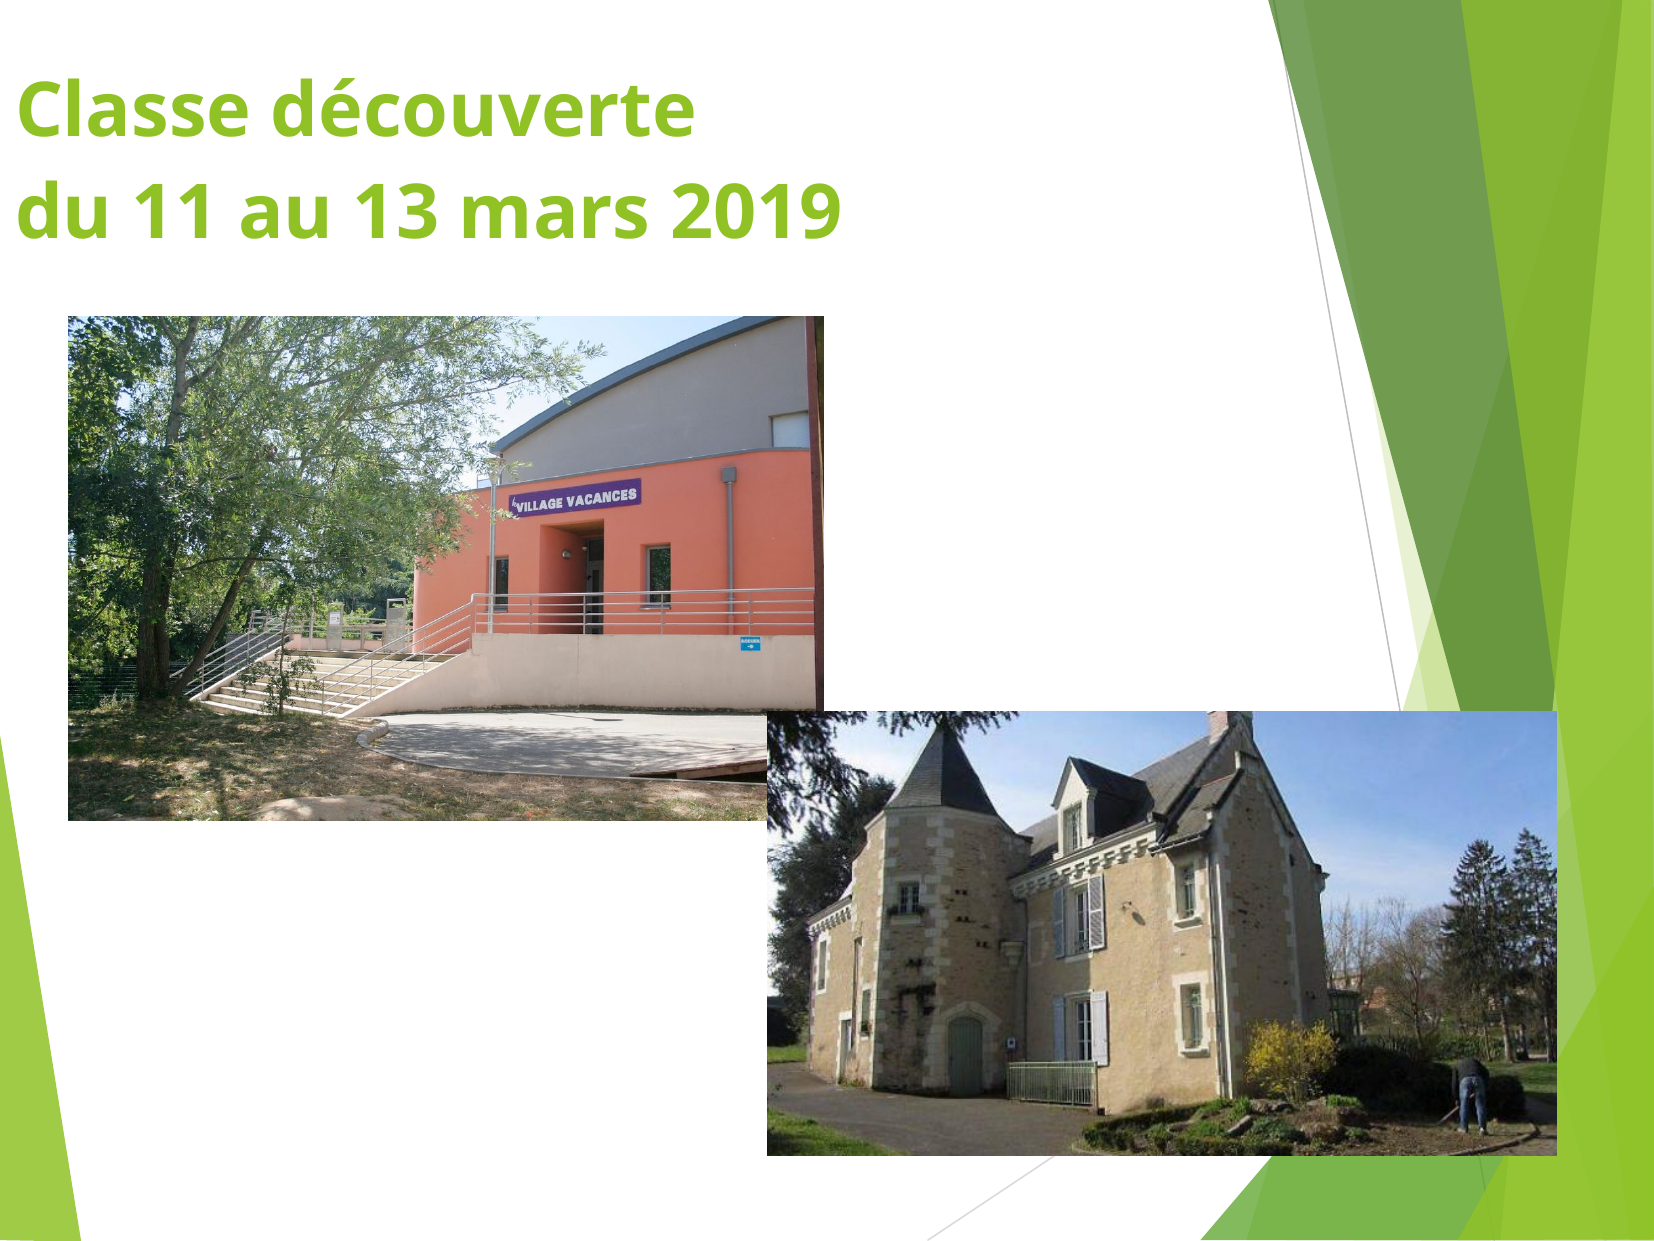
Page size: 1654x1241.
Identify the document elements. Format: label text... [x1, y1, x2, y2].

picture [68, 316, 1557, 1156]
title Classe découverte du 11 au 13 mars 2019 [0, 47, 1489, 271]
